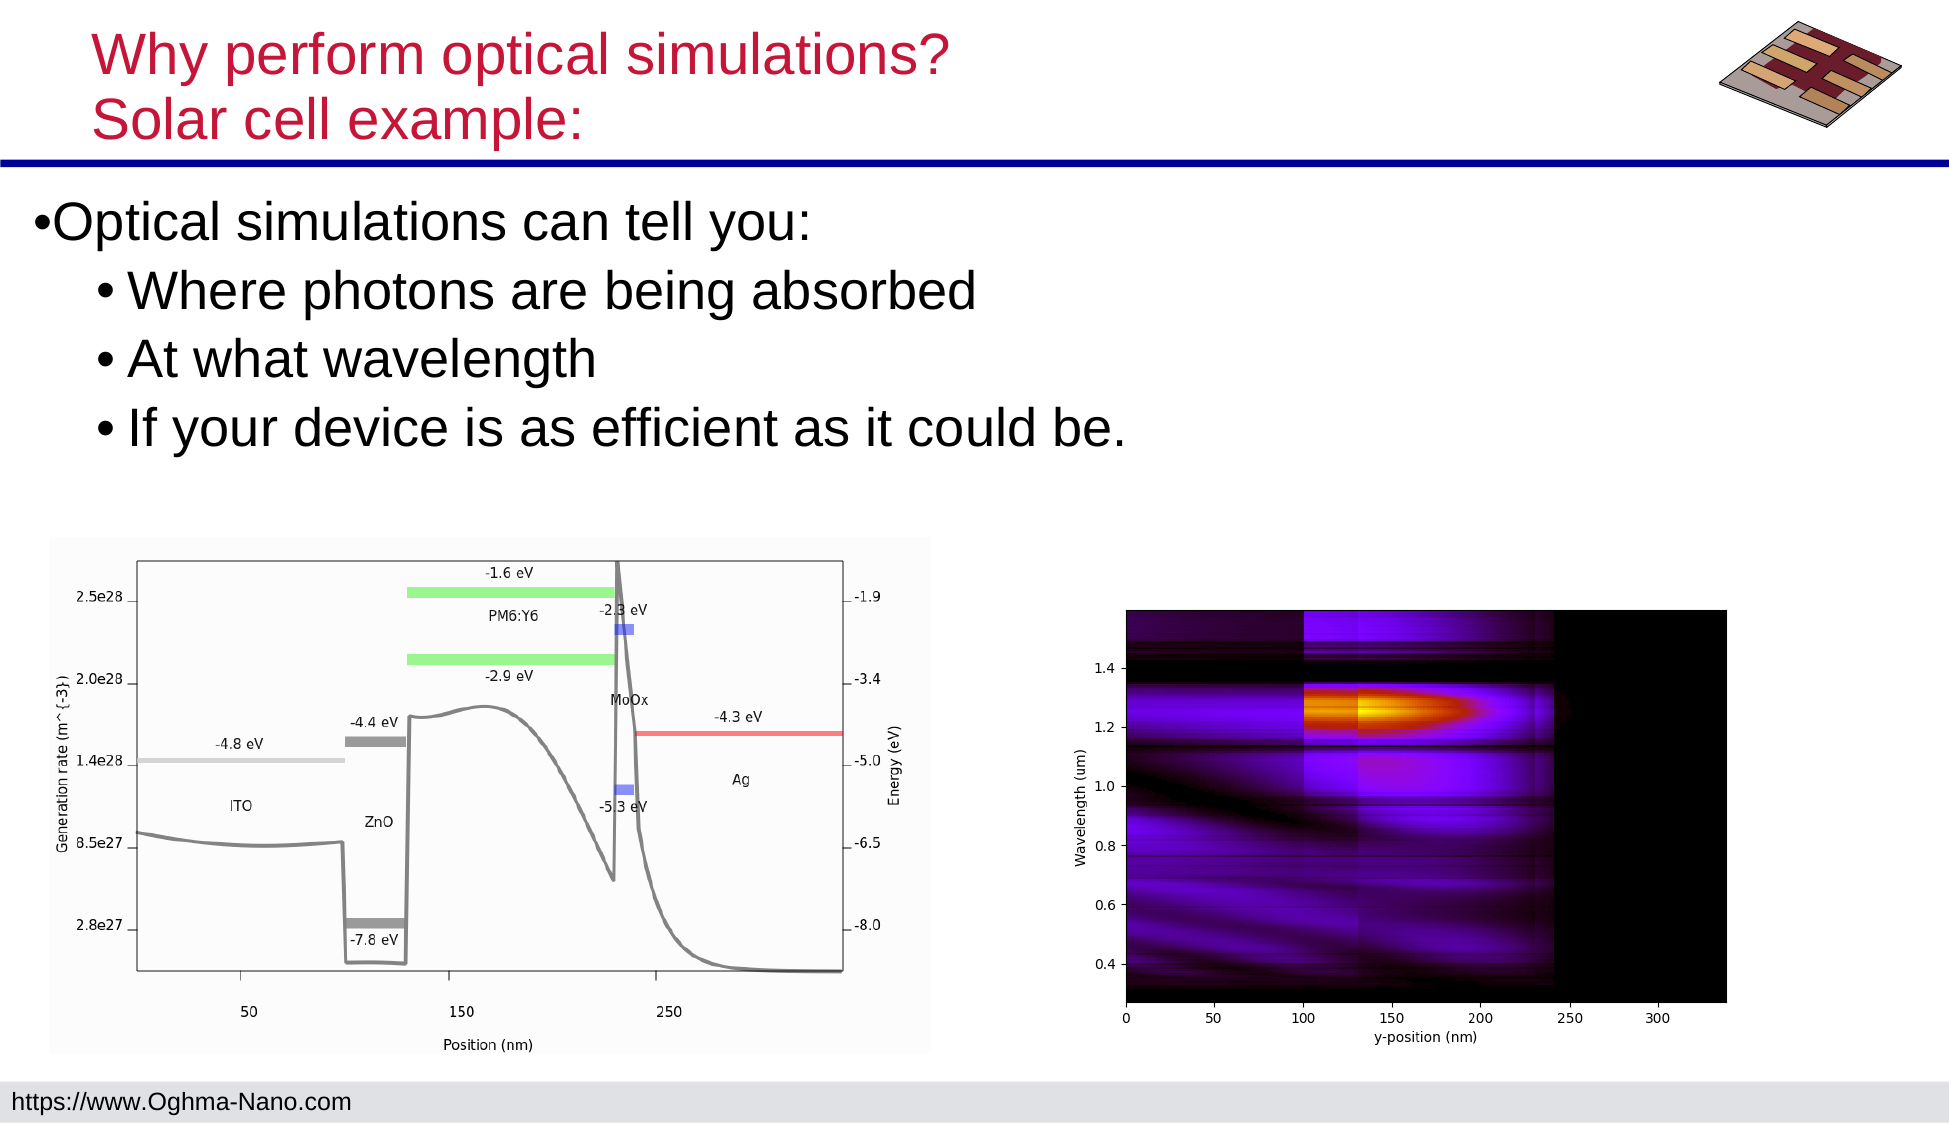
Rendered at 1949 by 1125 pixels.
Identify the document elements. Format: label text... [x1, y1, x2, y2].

title Why perform optical simulations? Solar cell example: [76, 14, 1685, 160]
picture [1060, 591, 1738, 1051]
list Optical simulations can tell you: Where photons are being absorbed At what wavelength If your device is as efficient as it could be. [33, 191, 1642, 459]
picture [49, 537, 931, 1053]
